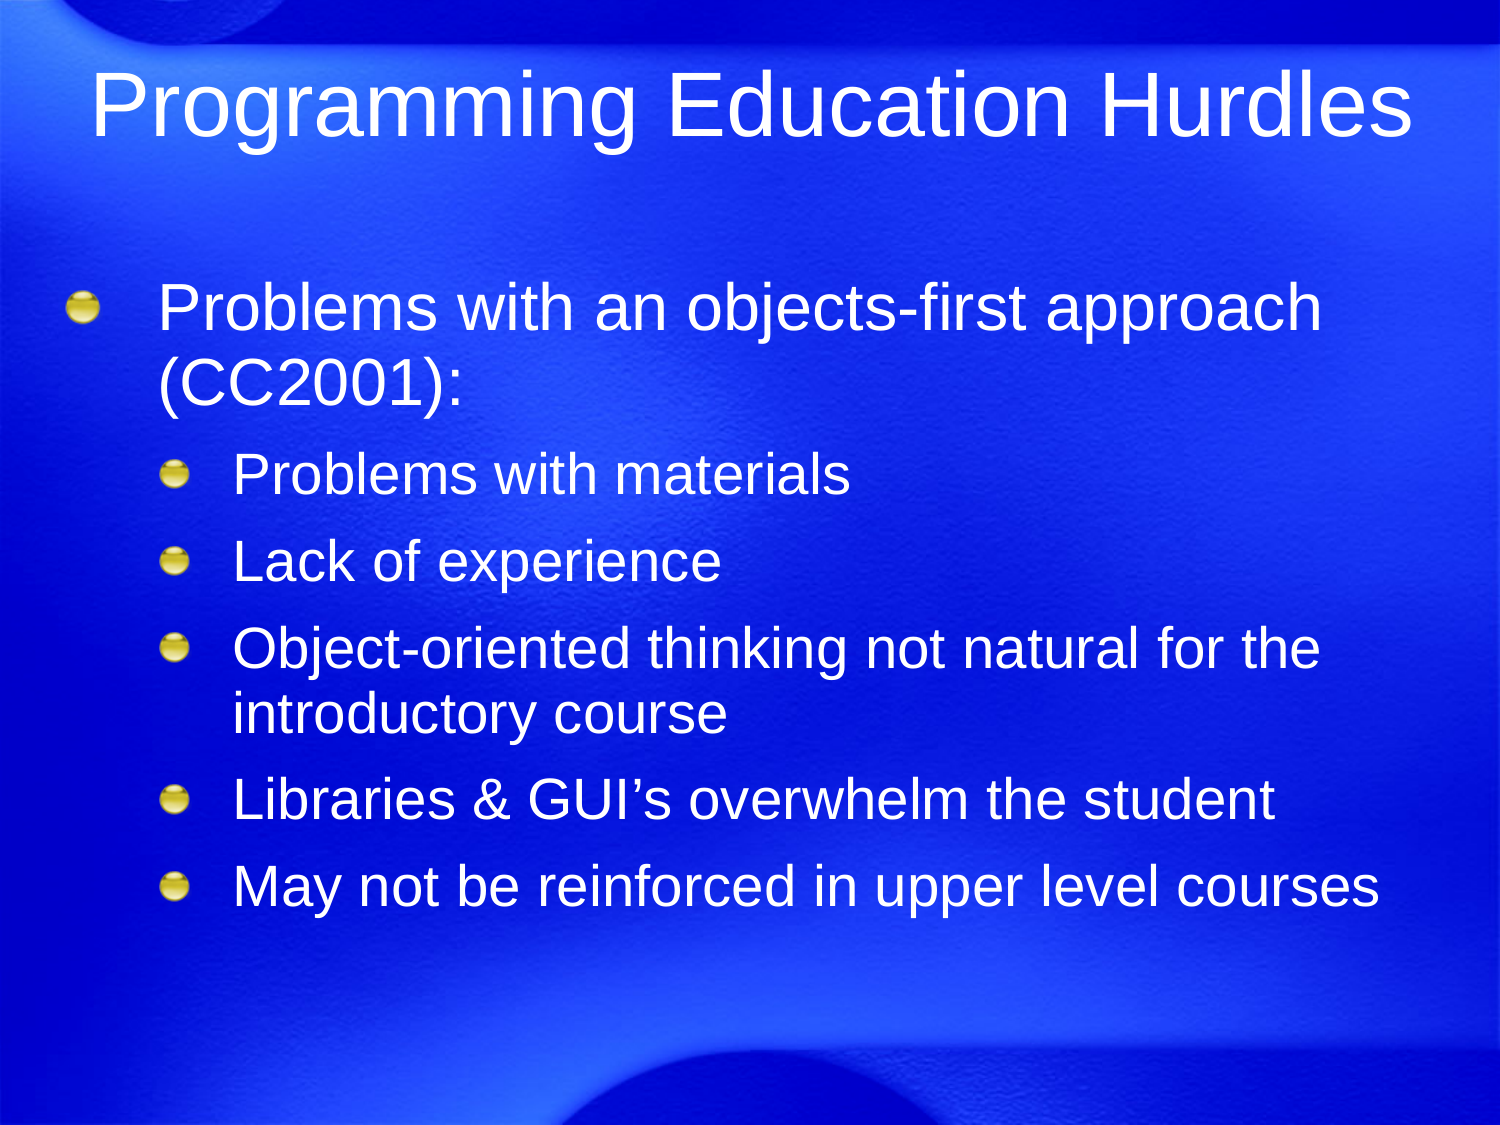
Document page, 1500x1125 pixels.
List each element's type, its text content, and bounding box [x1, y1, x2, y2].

picture [0, 0, 1500, 1125]
list Problems with an objects-first approach (CC2001): Problems with materials Lack of experience Object-oriented thinking not natural for the introductory course Libraries & GUI’s overwhelm the student May not be reinforced in upper level courses [48, 262, 1426, 1074]
title Programming Education Hurdles [10, 37, 1463, 163]
